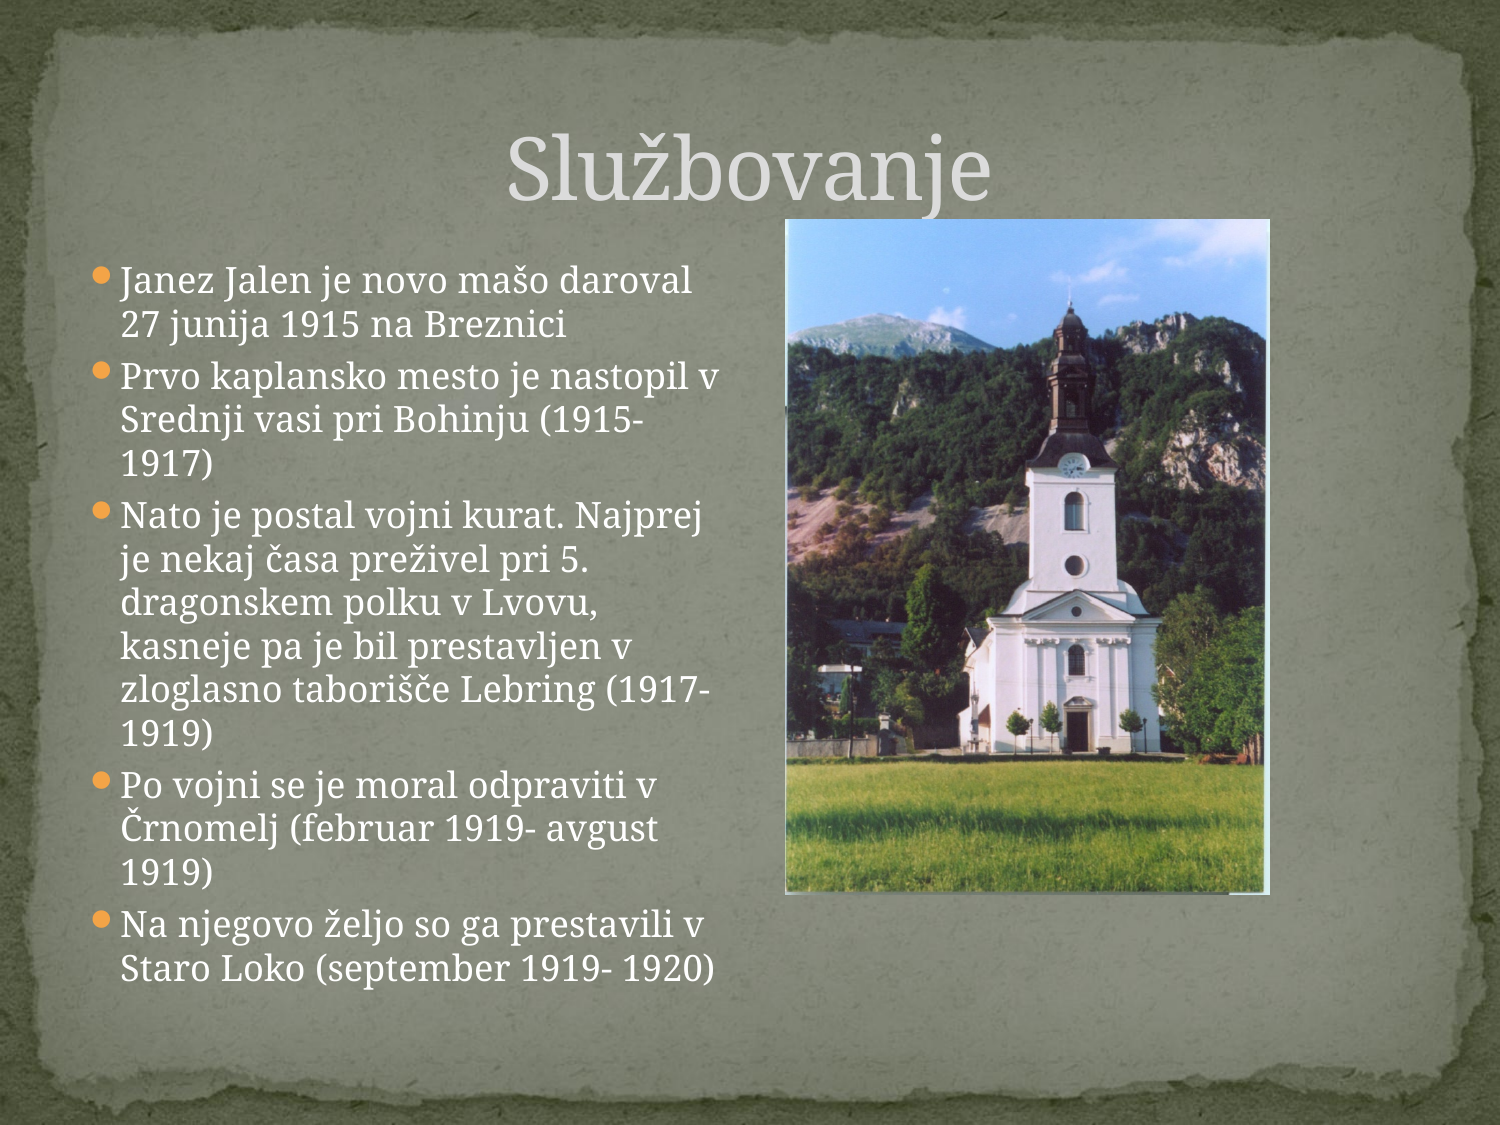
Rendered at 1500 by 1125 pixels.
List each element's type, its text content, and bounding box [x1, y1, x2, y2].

title Službovanje [75, 24, 1425, 225]
list Janez Jalen je novo mašo daroval 27 junija 1915 na Breznici Prvo kaplansko mesto je nastopil v Srednji vasi pri Bohinju (1915-1917) Nato je postal vojni kurat. Najprej je nekaj časa preživel pri 5. dragonskem polku v Lvovu, kasneje pa je bil prestavljen v zloglasno taborišče Lebring (1917-1919) Po vojni se je moral odpraviti v Črnomelj (februar 1919- avgust 1919) Na njegovo željo so ga prestavili v Staro Loko (september 1919- 1920) [75, 249, 741, 1000]
picture [0, 0, 1500, 1125]
